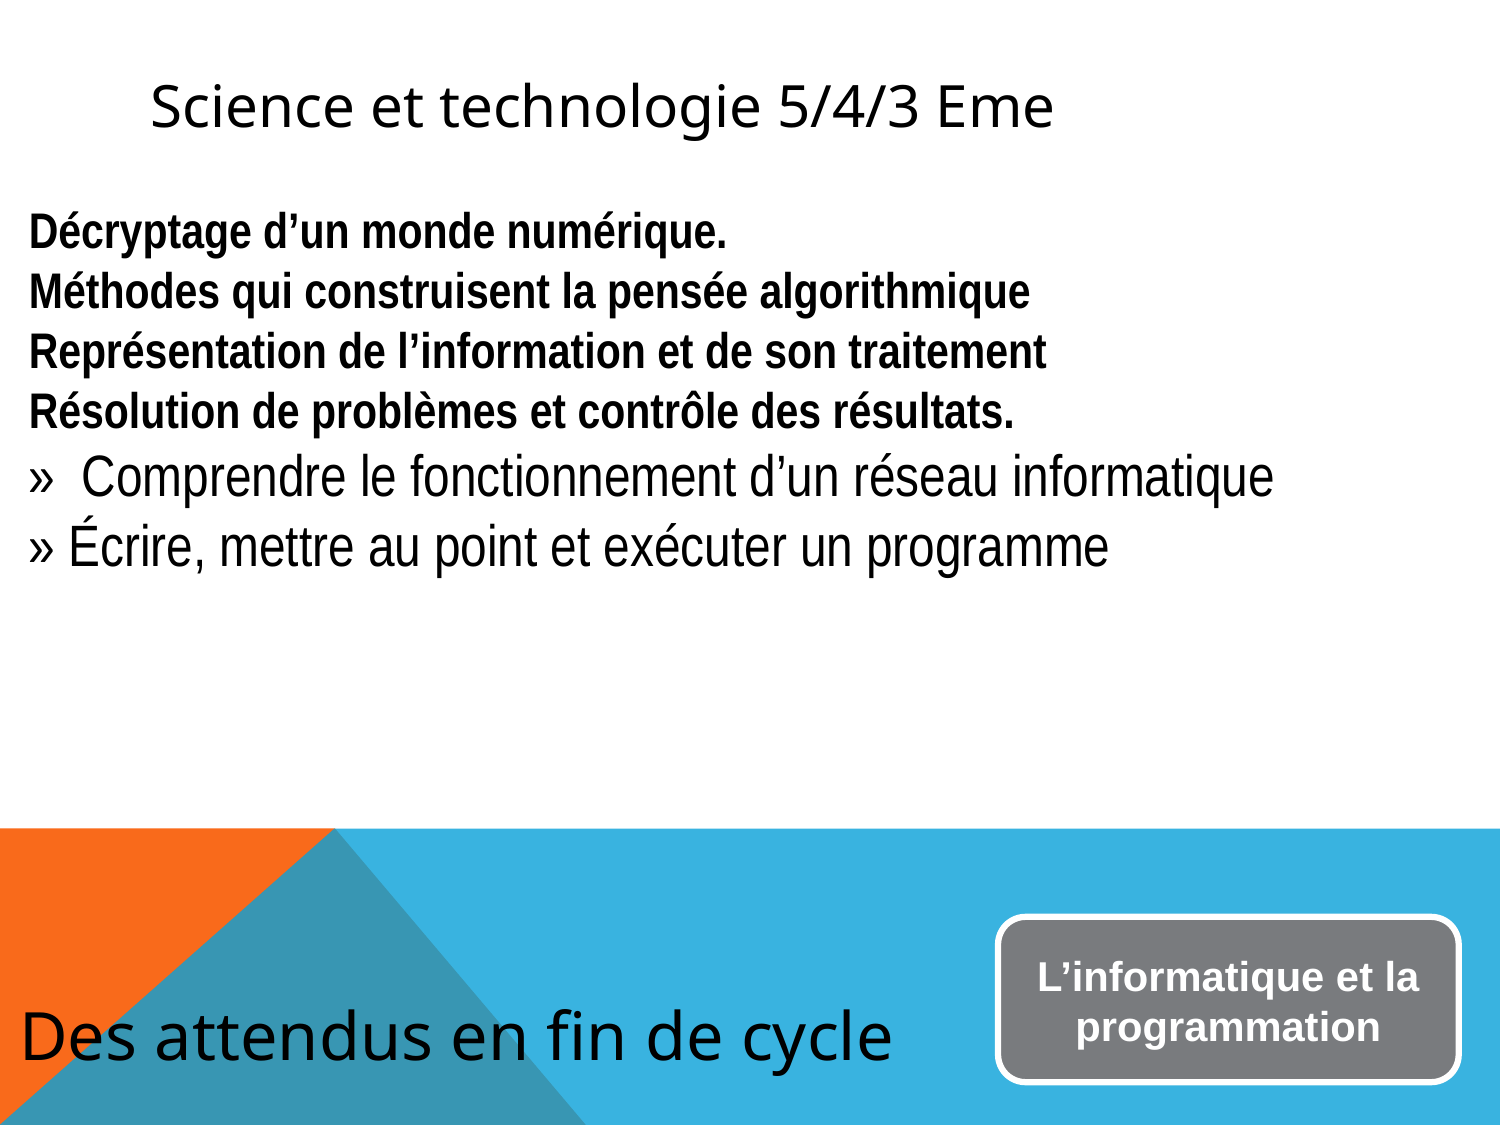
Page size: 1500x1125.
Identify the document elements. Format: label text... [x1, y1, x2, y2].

text_box Décryptage d’un monde numérique. Méthodes qui construisent la pensée algorithmique Représentation de l’information et de son traitement Résolution de problèmes et contrôle des résultats. » Comprendre le fonctionnement d’un réseau informatique » Écrire, mettre au point et exécuter un programme [14, 190, 1341, 586]
text_box L’informatique et la programmation [998, 916, 1459, 1083]
text_box Des attendus en fin de cycle [4, 986, 910, 1082]
text_box Science et technologie 5/4/3 Eme [135, 58, 1370, 149]
